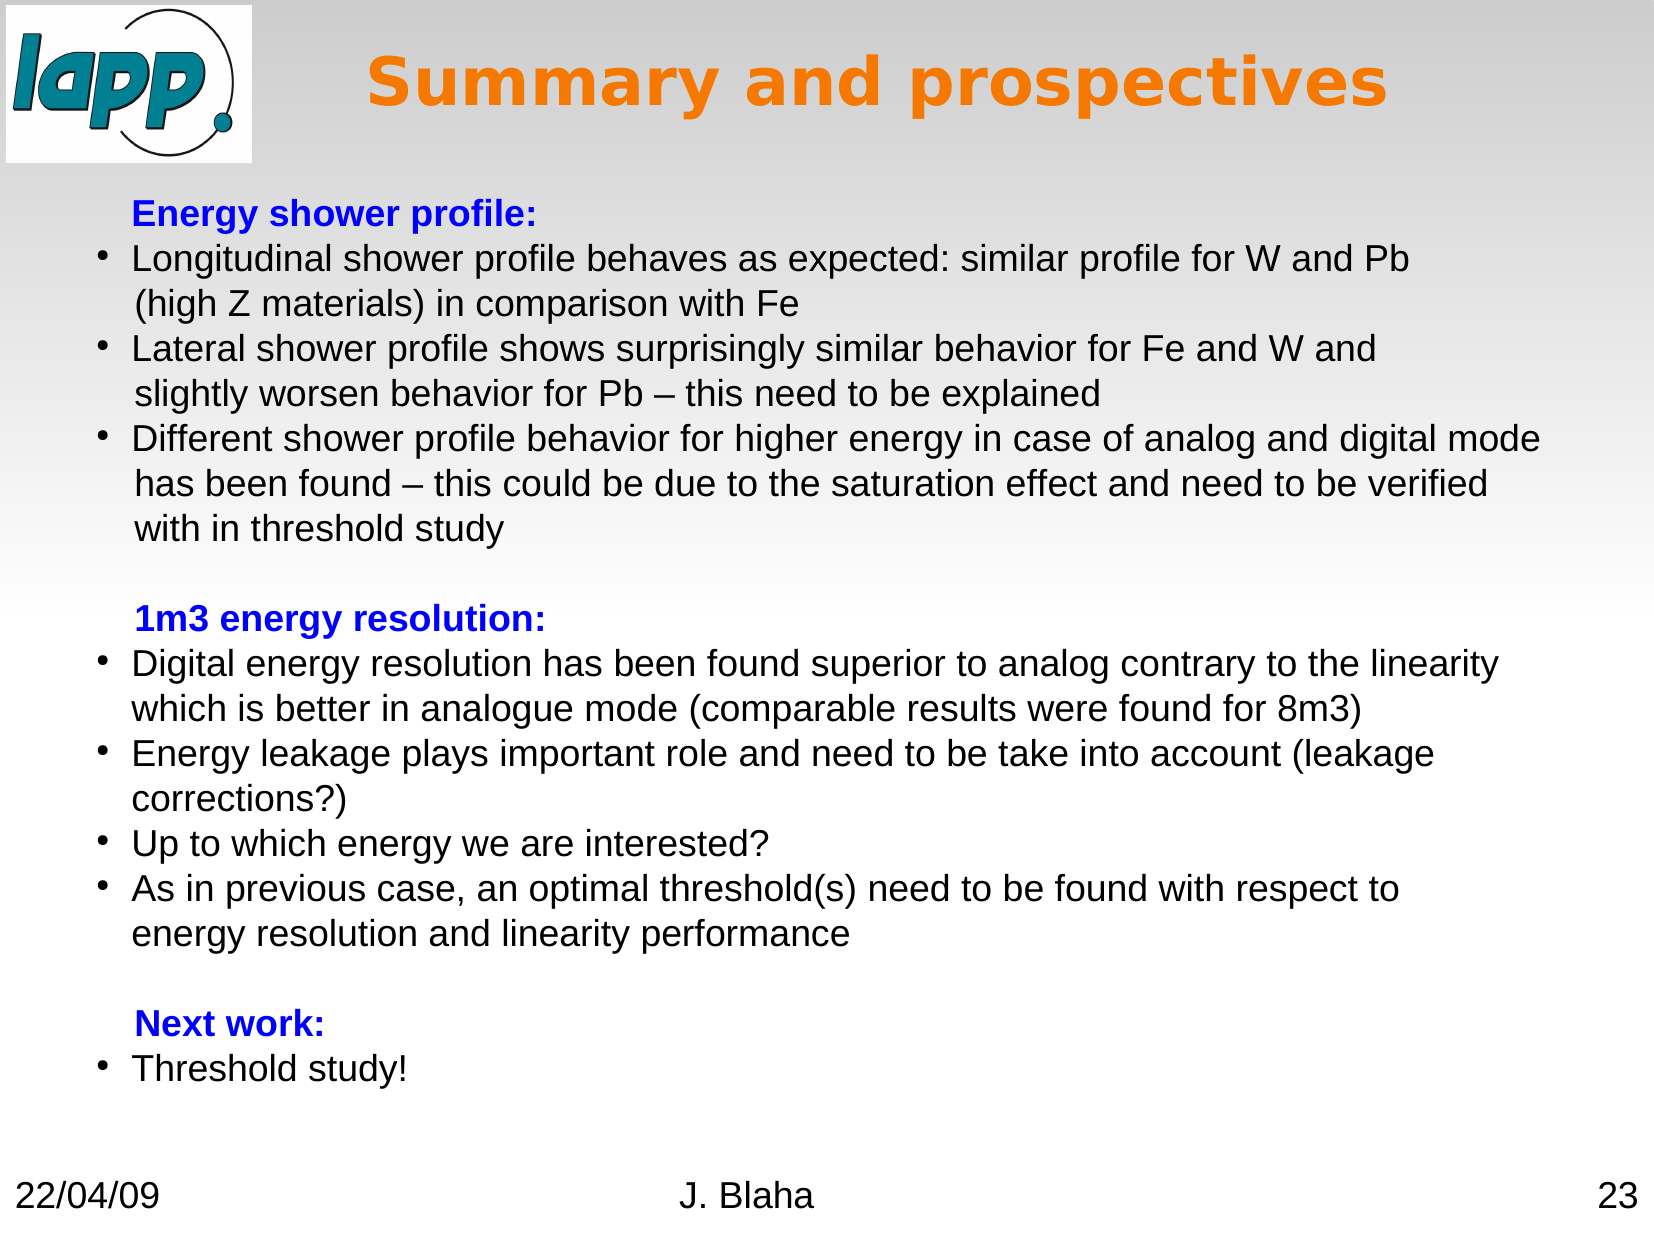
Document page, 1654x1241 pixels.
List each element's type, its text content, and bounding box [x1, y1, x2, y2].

text_box Energy shower profile: Longitudinal shower profile behaves as expected: similar profile for W and Pb (high Z materials) in comparison with Fe Lateral shower profile shows surprisingly similar behavior for Fe and W and slightly worsen behavior for Pb – this need to be explained Different shower profile behavior for higher energy in case of analog and digital mode has been found – this could be due to the saturation effect and need to be verified with in threshold study 1m3 energy resolution: Digital energy resolution has been found superior to analog contrary to the linearity which is better in analogue mode (comparable results were found for 8m3) Energy leakage plays important role and need to be take into account (leakage corrections?) Up to which energy we are interested? As in previous case, an optimal threshold(s) need to be found with respect to energy resolution and linearity performance Next work: Threshold study! [45, 181, 1556, 1097]
text_box 3 [1574, 1167, 1654, 1241]
text_box J. Blaha [653, 1167, 1000, 1241]
title Summary and prospectives [148, 8, 1654, 157]
picture [5, 5, 252, 163]
text_box 22/04/09 [0, 1167, 177, 1241]
